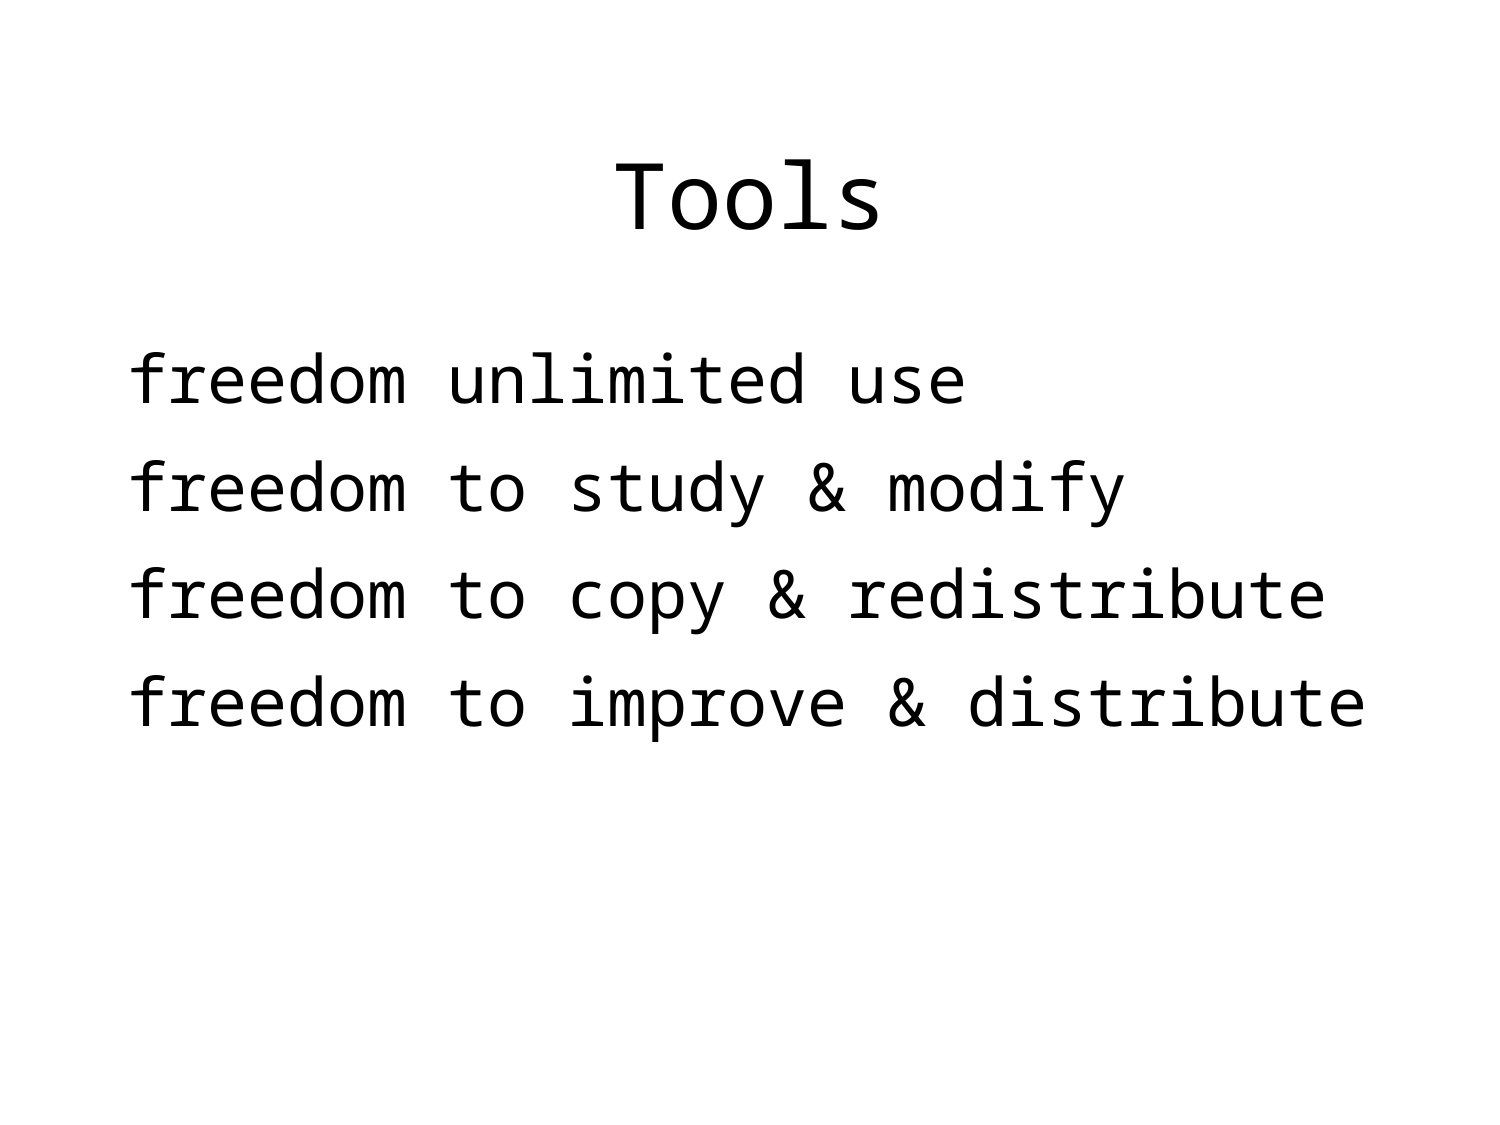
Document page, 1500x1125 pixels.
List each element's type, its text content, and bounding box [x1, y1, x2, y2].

title Tools [112, 99, 1388, 288]
list freedom unlimited use freedom to study & modify freedom to copy & redistribute freedom to improve & distribute [112, 324, 1388, 1001]
